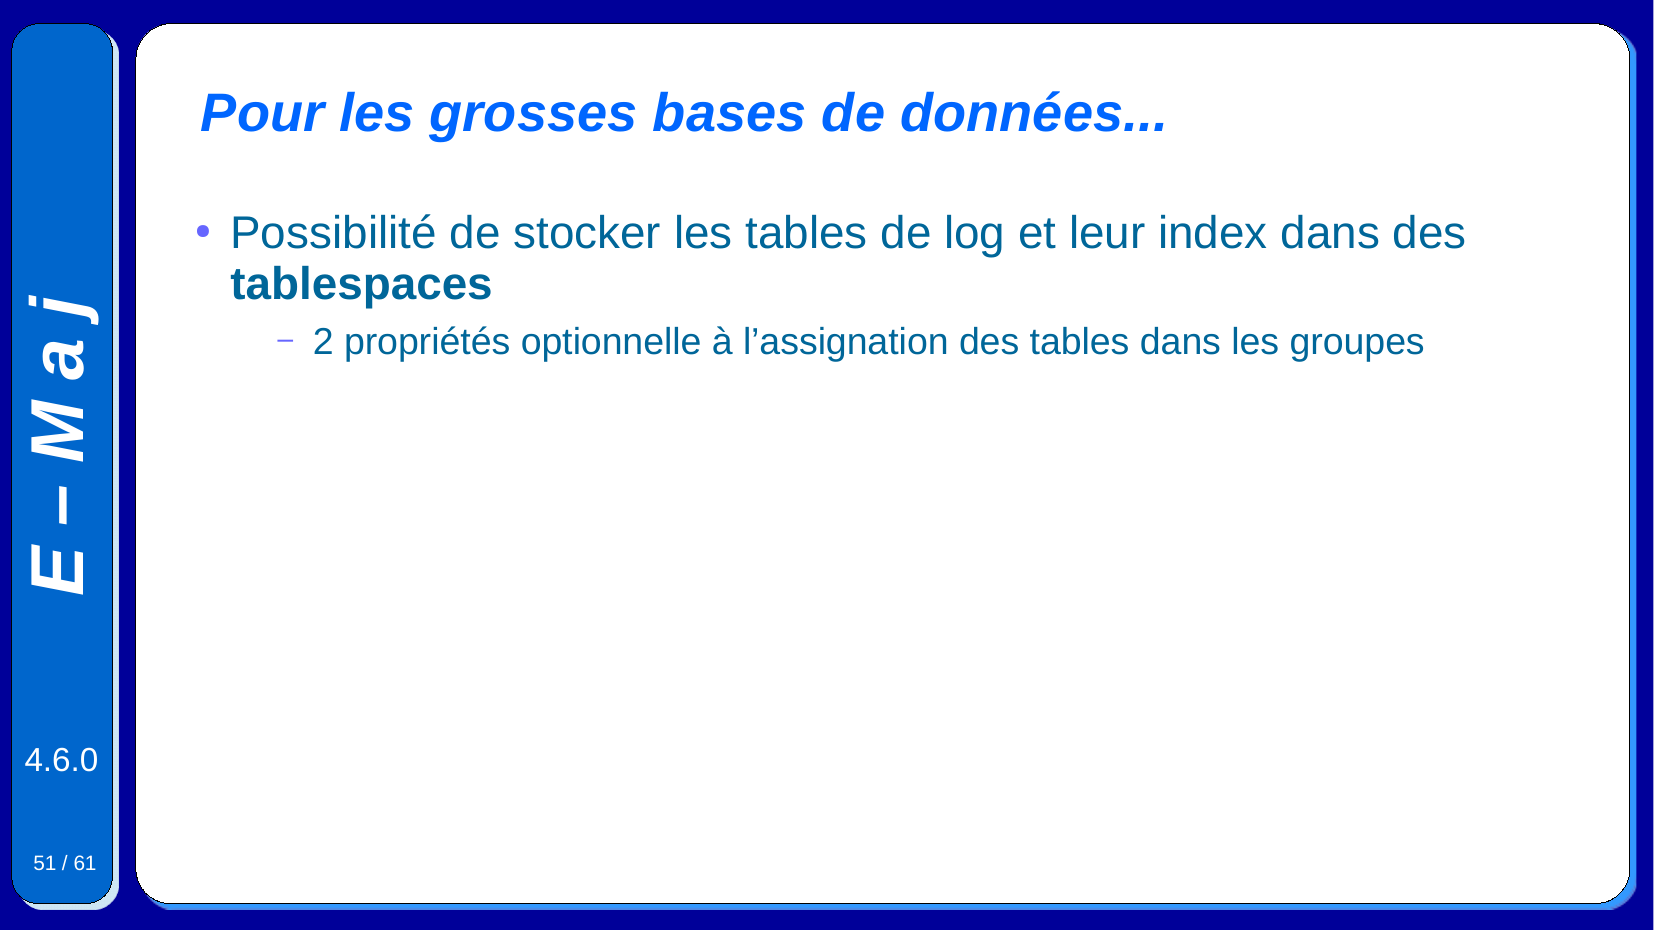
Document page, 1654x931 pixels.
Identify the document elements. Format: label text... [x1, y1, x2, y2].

title Pour les grosses bases de données... [200, 34, 1575, 191]
list Possibilité de stocker les tables de log et leur index dans des tablespaces 2 propriétés optionnelle à l’assignation des tables dans les groupes [177, 206, 1587, 827]
